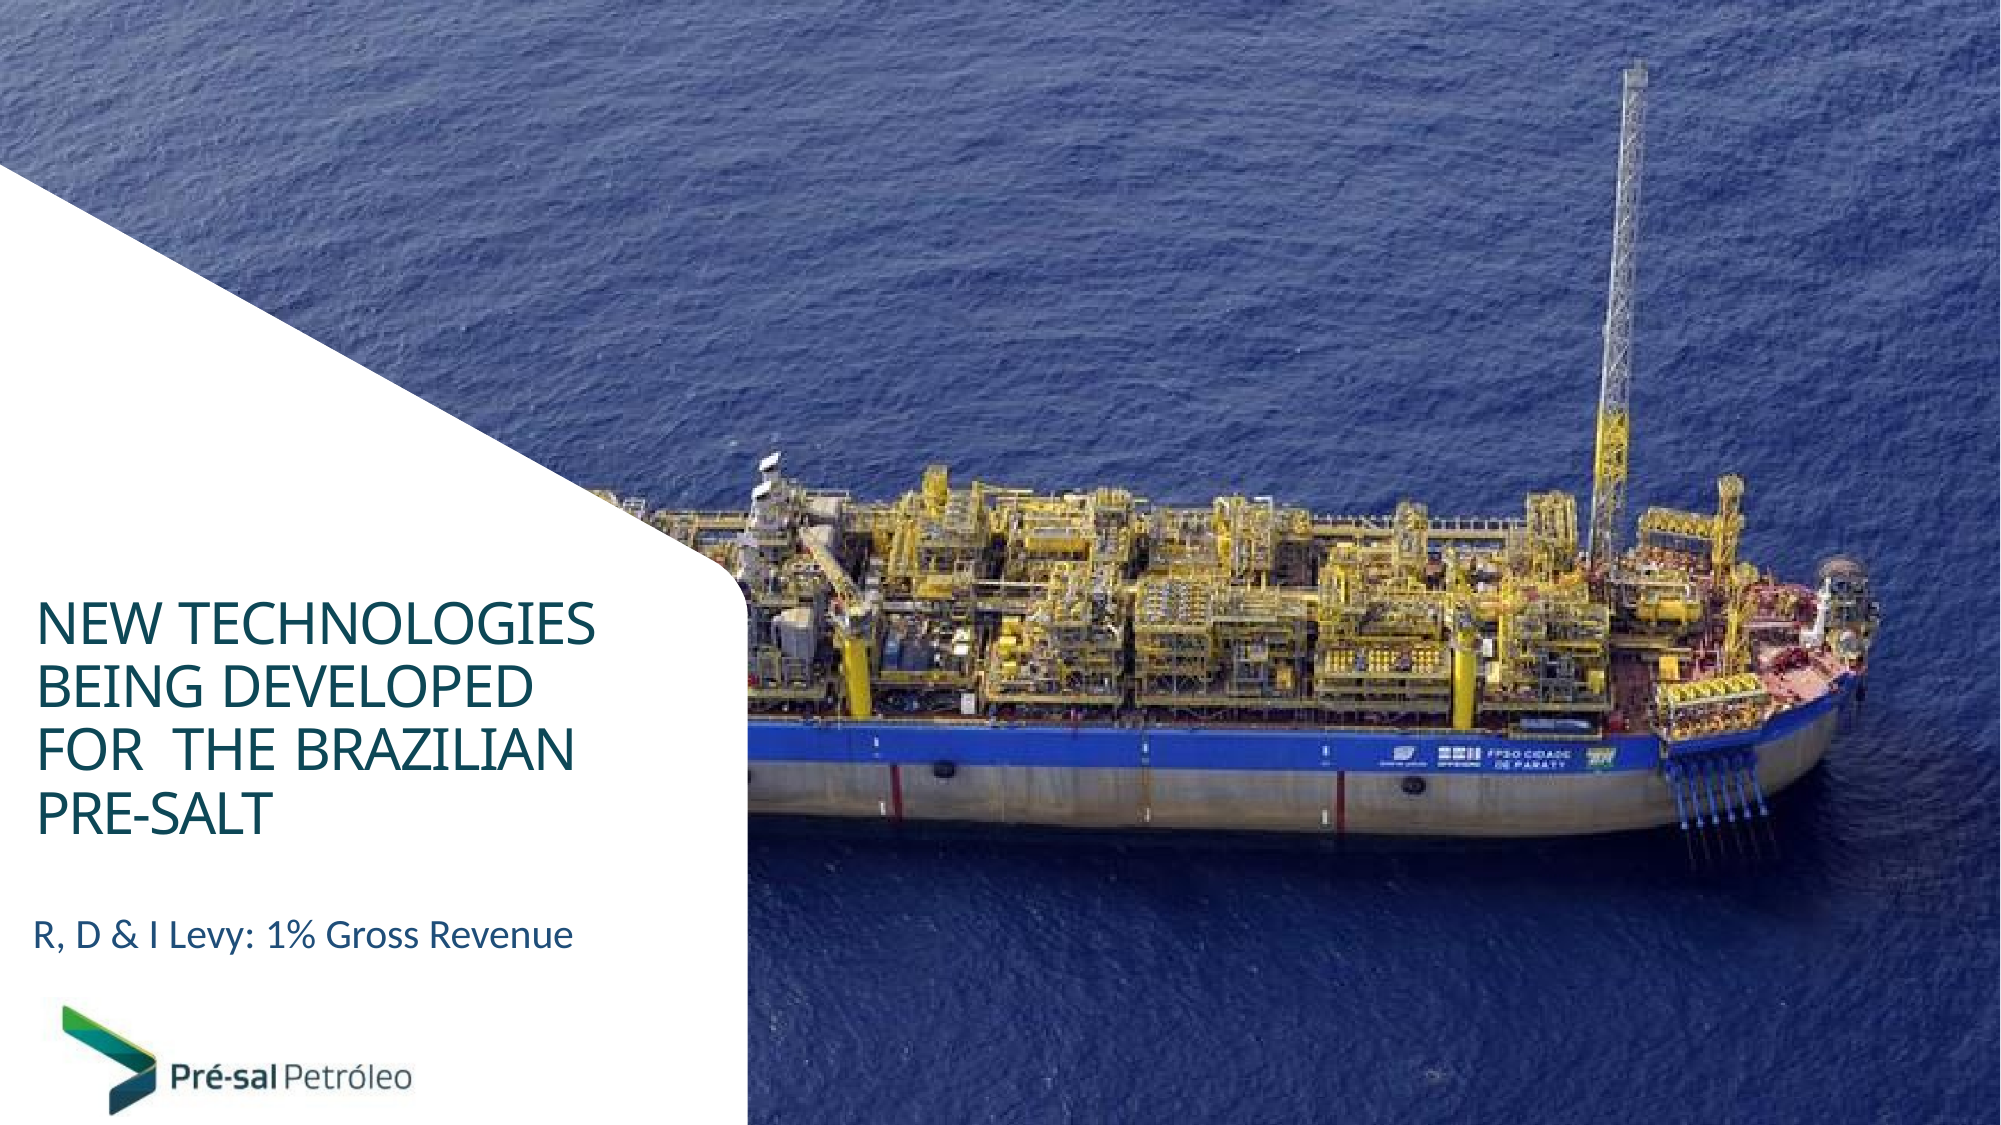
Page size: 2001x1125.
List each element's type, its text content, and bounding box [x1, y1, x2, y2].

text_box NEW TECHNOLOGIES BEING DEVELOPED FOR THE BRAZILIAN PRE-SALT R, D & I Levy: 1% Gross Revenue [30, 584, 636, 959]
text_box [0, 998, 469, 1117]
